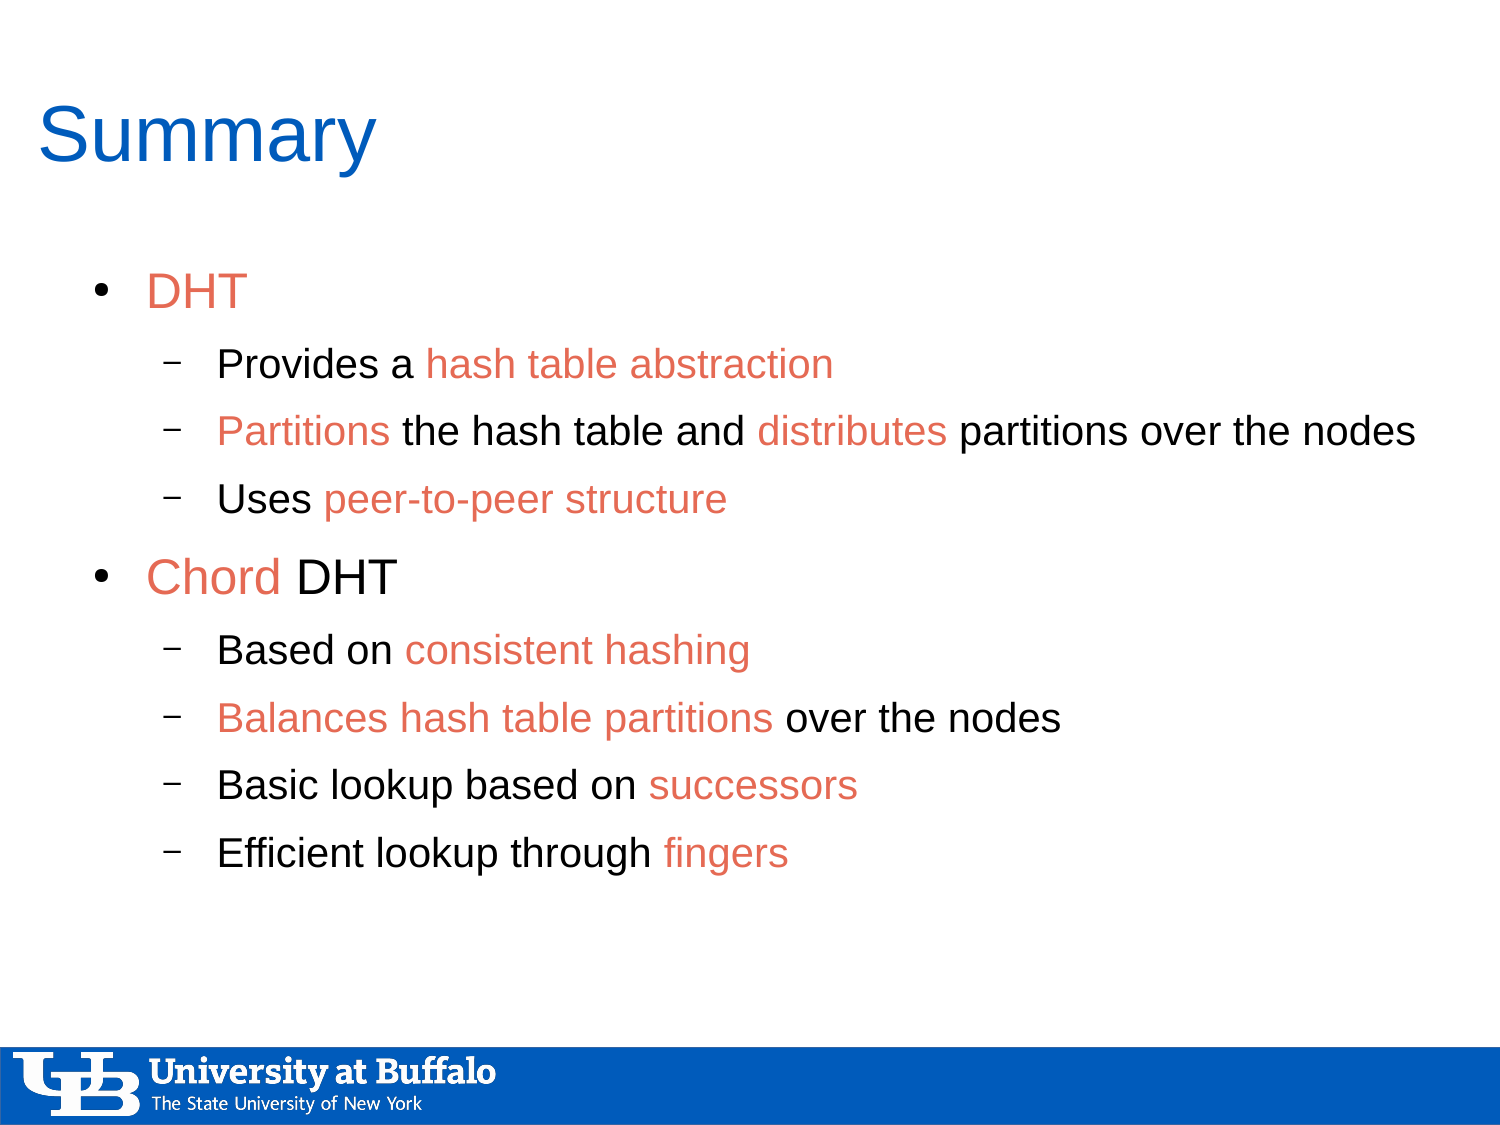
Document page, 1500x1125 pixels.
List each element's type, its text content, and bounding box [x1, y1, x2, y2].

picture [13, 1052, 496, 1116]
title Summary [37, 40, 1388, 228]
list DHT Provides a hash table abstraction Partitions the hash table and distributes partitions over the nodes Uses peer-to-peer structure Chord DHT Based on consistent hashing Balances hash table partitions over the nodes Basic lookup based on successors Efficient lookup through fingers [75, 263, 1425, 916]
